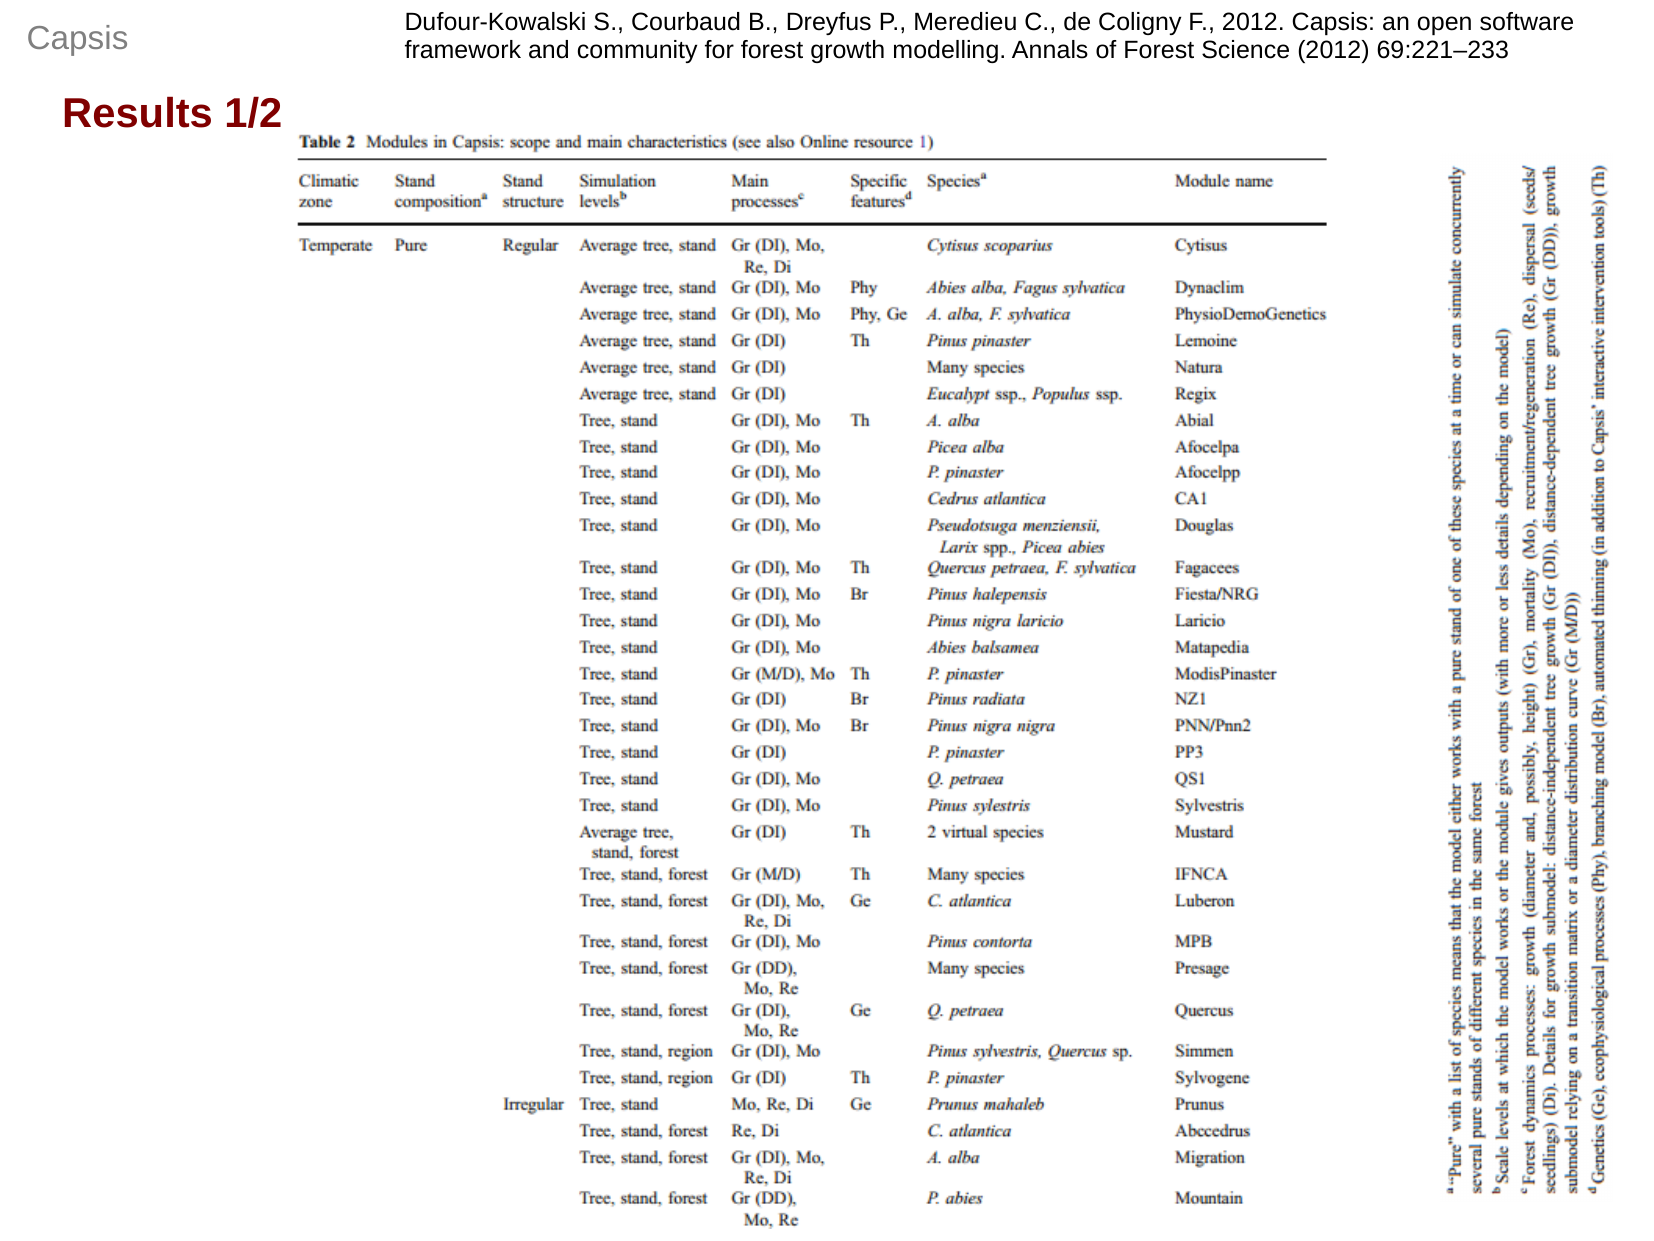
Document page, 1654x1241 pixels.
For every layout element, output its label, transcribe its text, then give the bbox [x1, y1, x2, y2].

picture [295, 129, 1341, 1229]
text_box Results 1/2 [47, 82, 1418, 144]
text_box Capsis [11, 11, 426, 64]
picture [1440, 153, 1613, 1202]
text_box Dufour-Kowalski S., Courbaud B., Dreyfus P., Meredieu C., de Coligny F., 2012. Capsis: an open software framework and community for forest growth modelling. Annals of Forest Science (2012) 69:221–233 [389, 0, 1595, 71]
